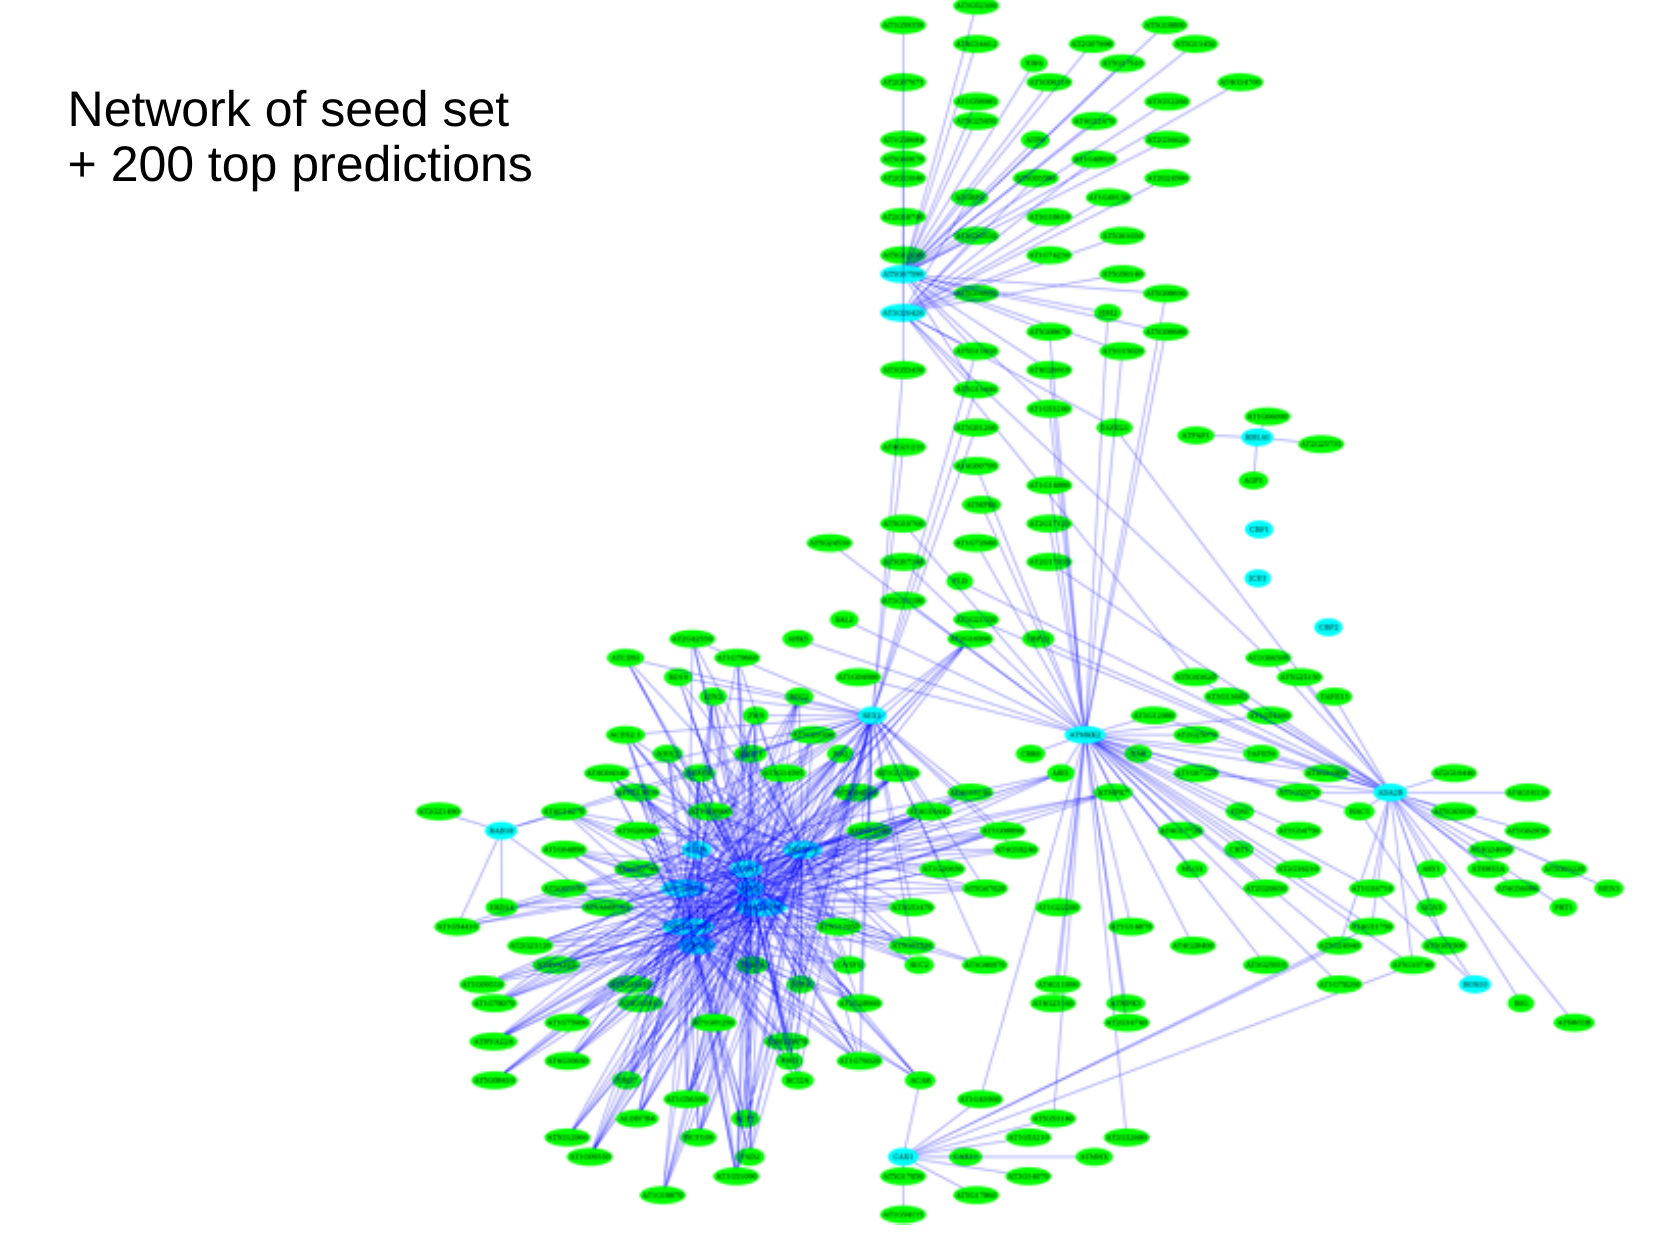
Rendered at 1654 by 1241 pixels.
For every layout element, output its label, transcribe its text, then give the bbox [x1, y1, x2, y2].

text_box Network of seed set + 200 top predictions [52, 73, 568, 204]
picture [397, 0, 1654, 1225]
